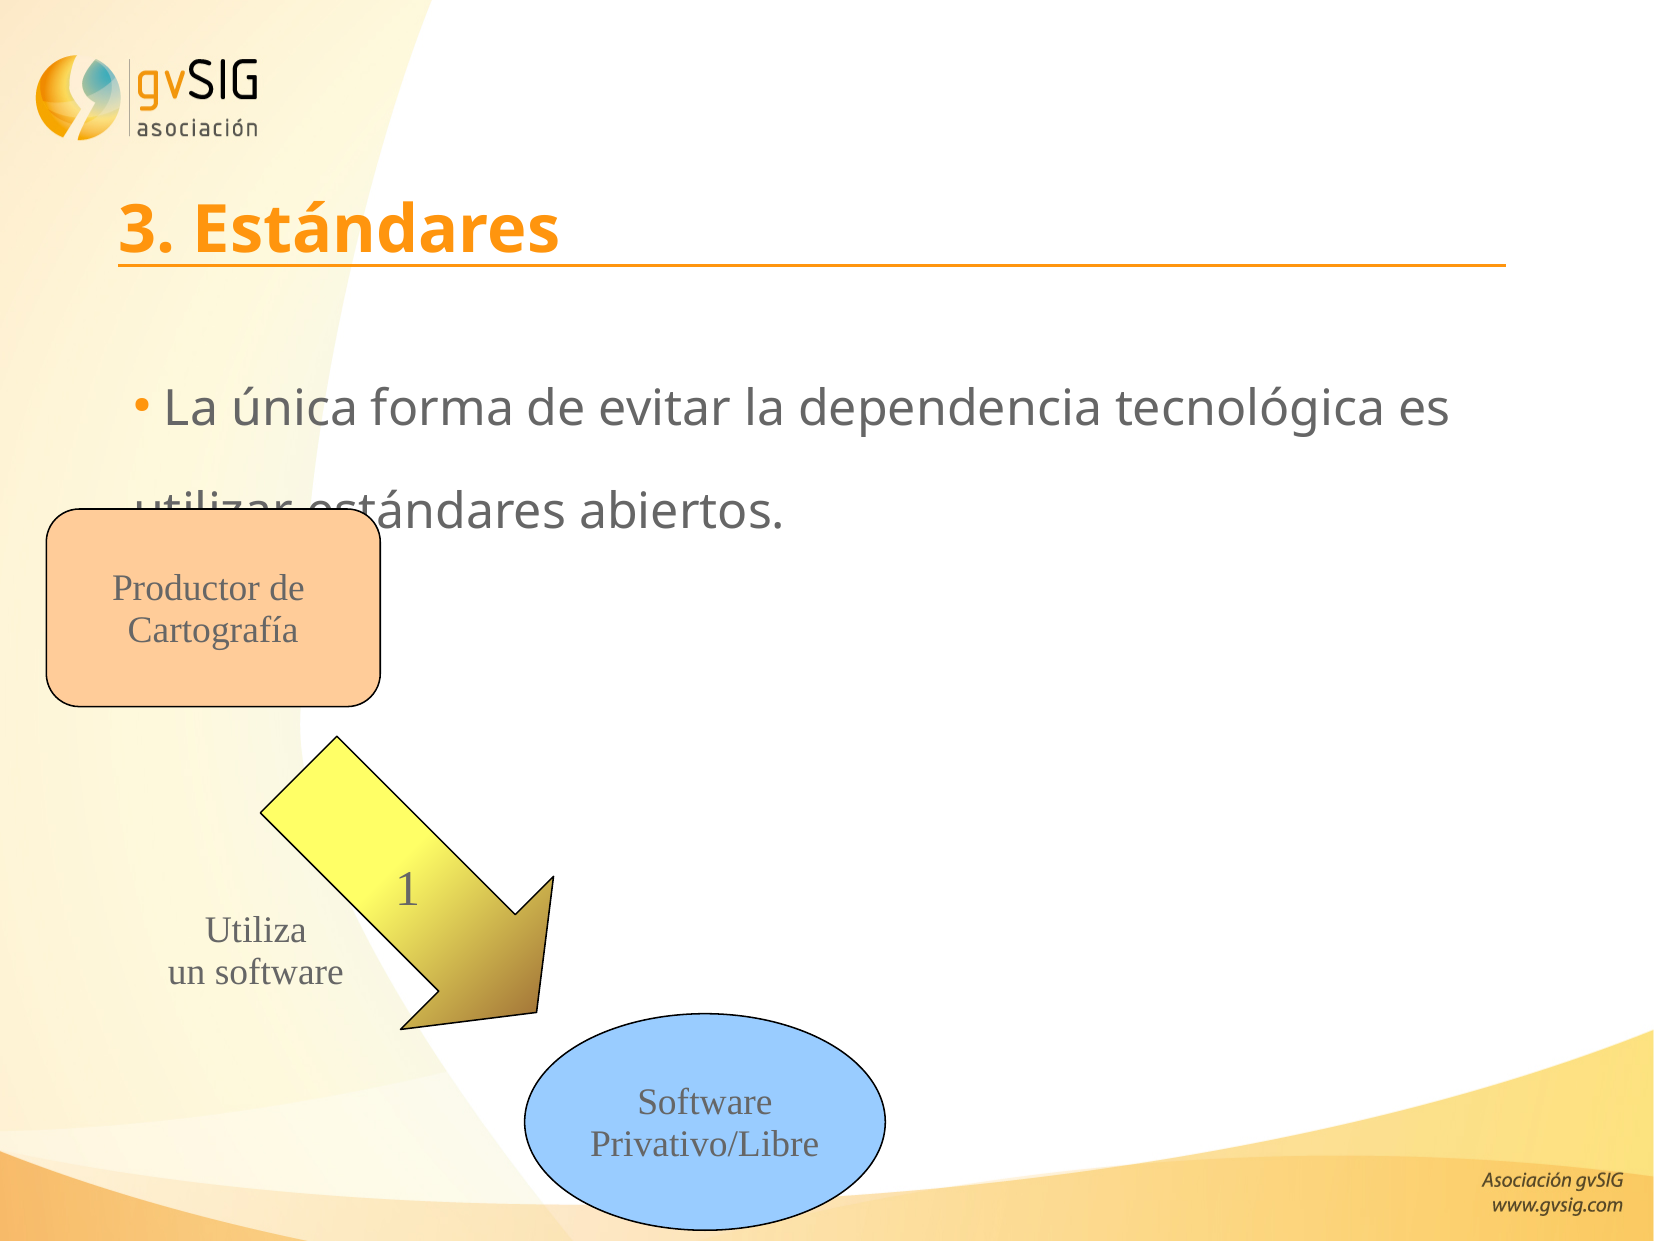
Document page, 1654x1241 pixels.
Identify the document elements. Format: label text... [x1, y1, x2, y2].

text_box 1 [380, 849, 436, 916]
picture [0, 0, 1654, 1241]
text_box [260, 736, 554, 1030]
text_box Utiliza un software [125, 899, 387, 1026]
text_box Productor de Cartografía [46, 508, 381, 707]
text_box La única forma de evitar la dependencia tecnológica es utilizar estándares abiertos. [118, 330, 1477, 534]
title 3. Estándares [118, 177, 1607, 276]
text_box Software Privativo/Libre [524, 1013, 886, 1231]
